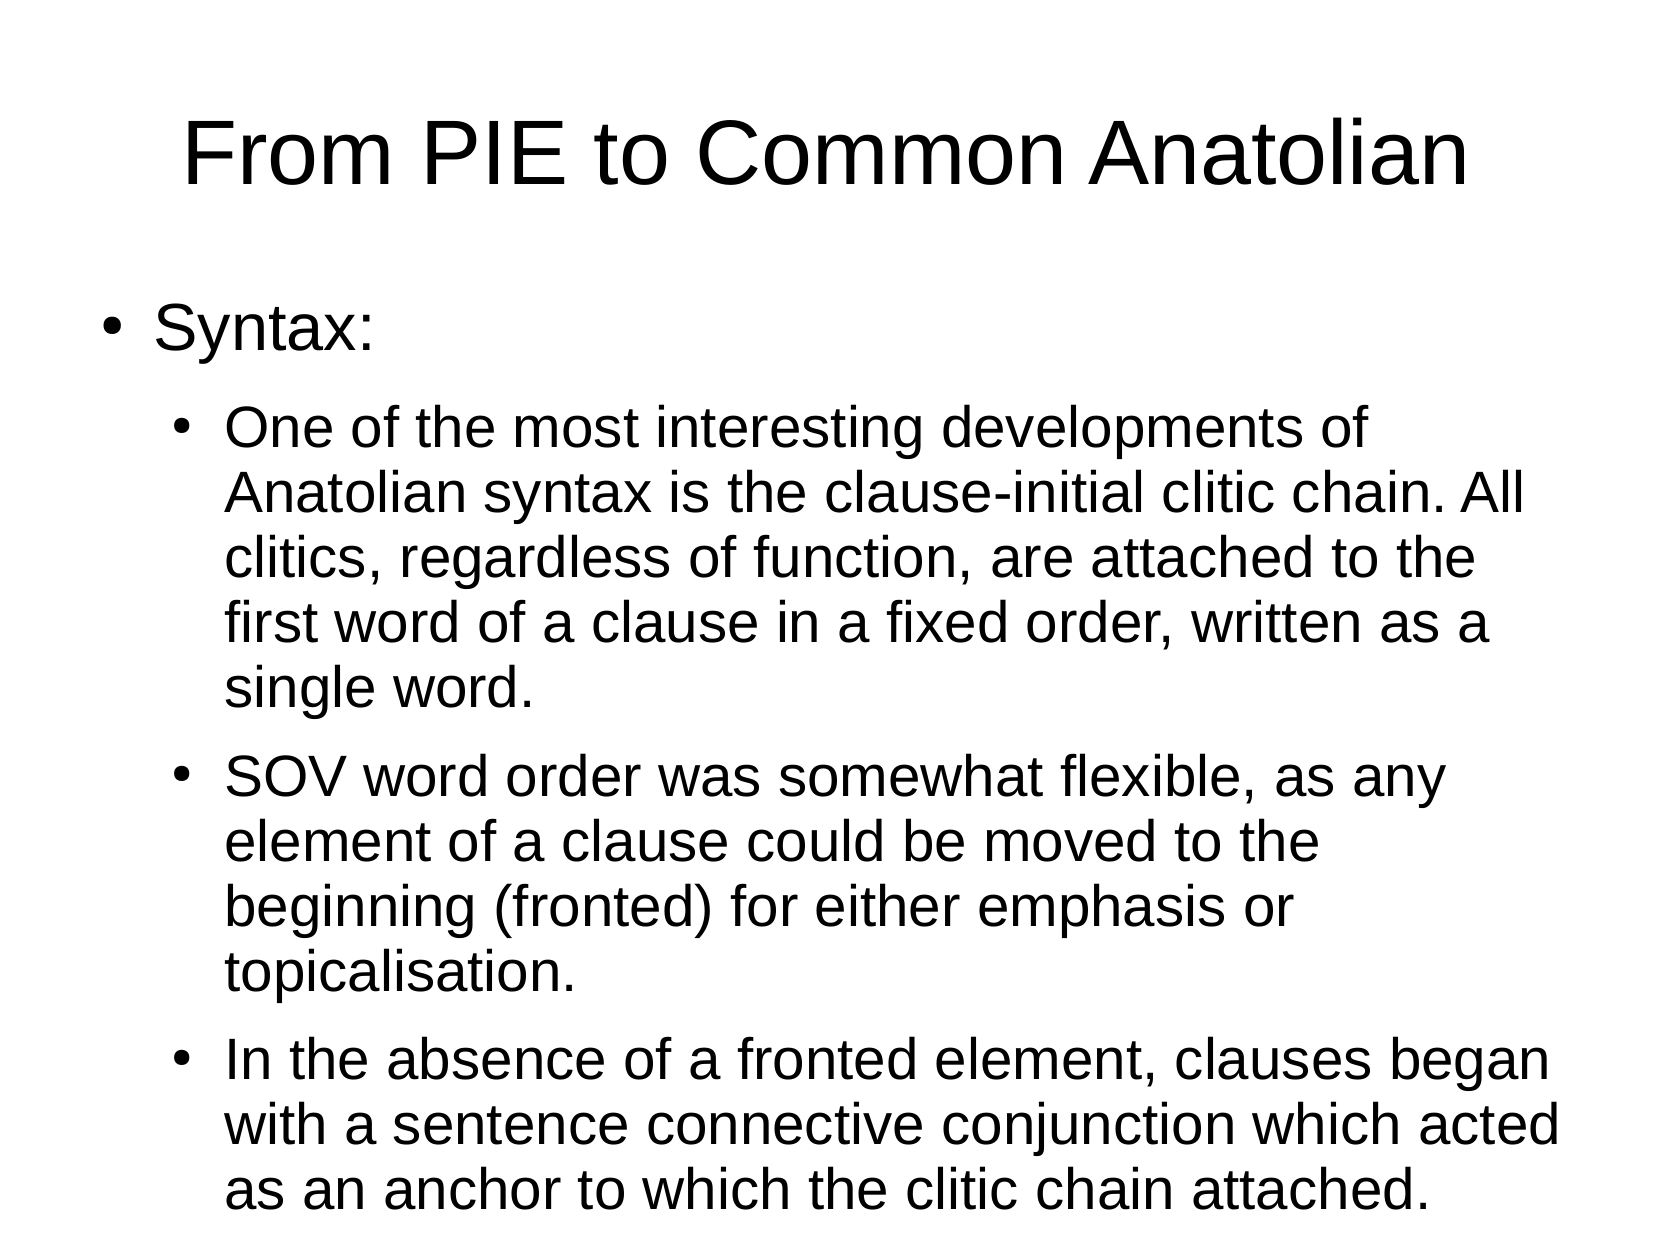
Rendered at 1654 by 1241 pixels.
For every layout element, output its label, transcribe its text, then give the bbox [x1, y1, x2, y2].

title From PIE to Common Anatolian [82, 49, 1571, 257]
list Syntax: One of the most interesting developments of Anatolian syntax is the clause-initial clitic chain. All clitics, regardless of function, are attached to the first word of a clause in a fixed order, written as a single word. SOV word order was somewhat flexible, as any element of a clause could be moved to the beginning (fronted) for either emphasis or topicalisation. In the absence of a fronted element, clauses began with a sentence connective conjunction which acted as an anchor to which the clitic chain attached. [82, 290, 1571, 1220]
